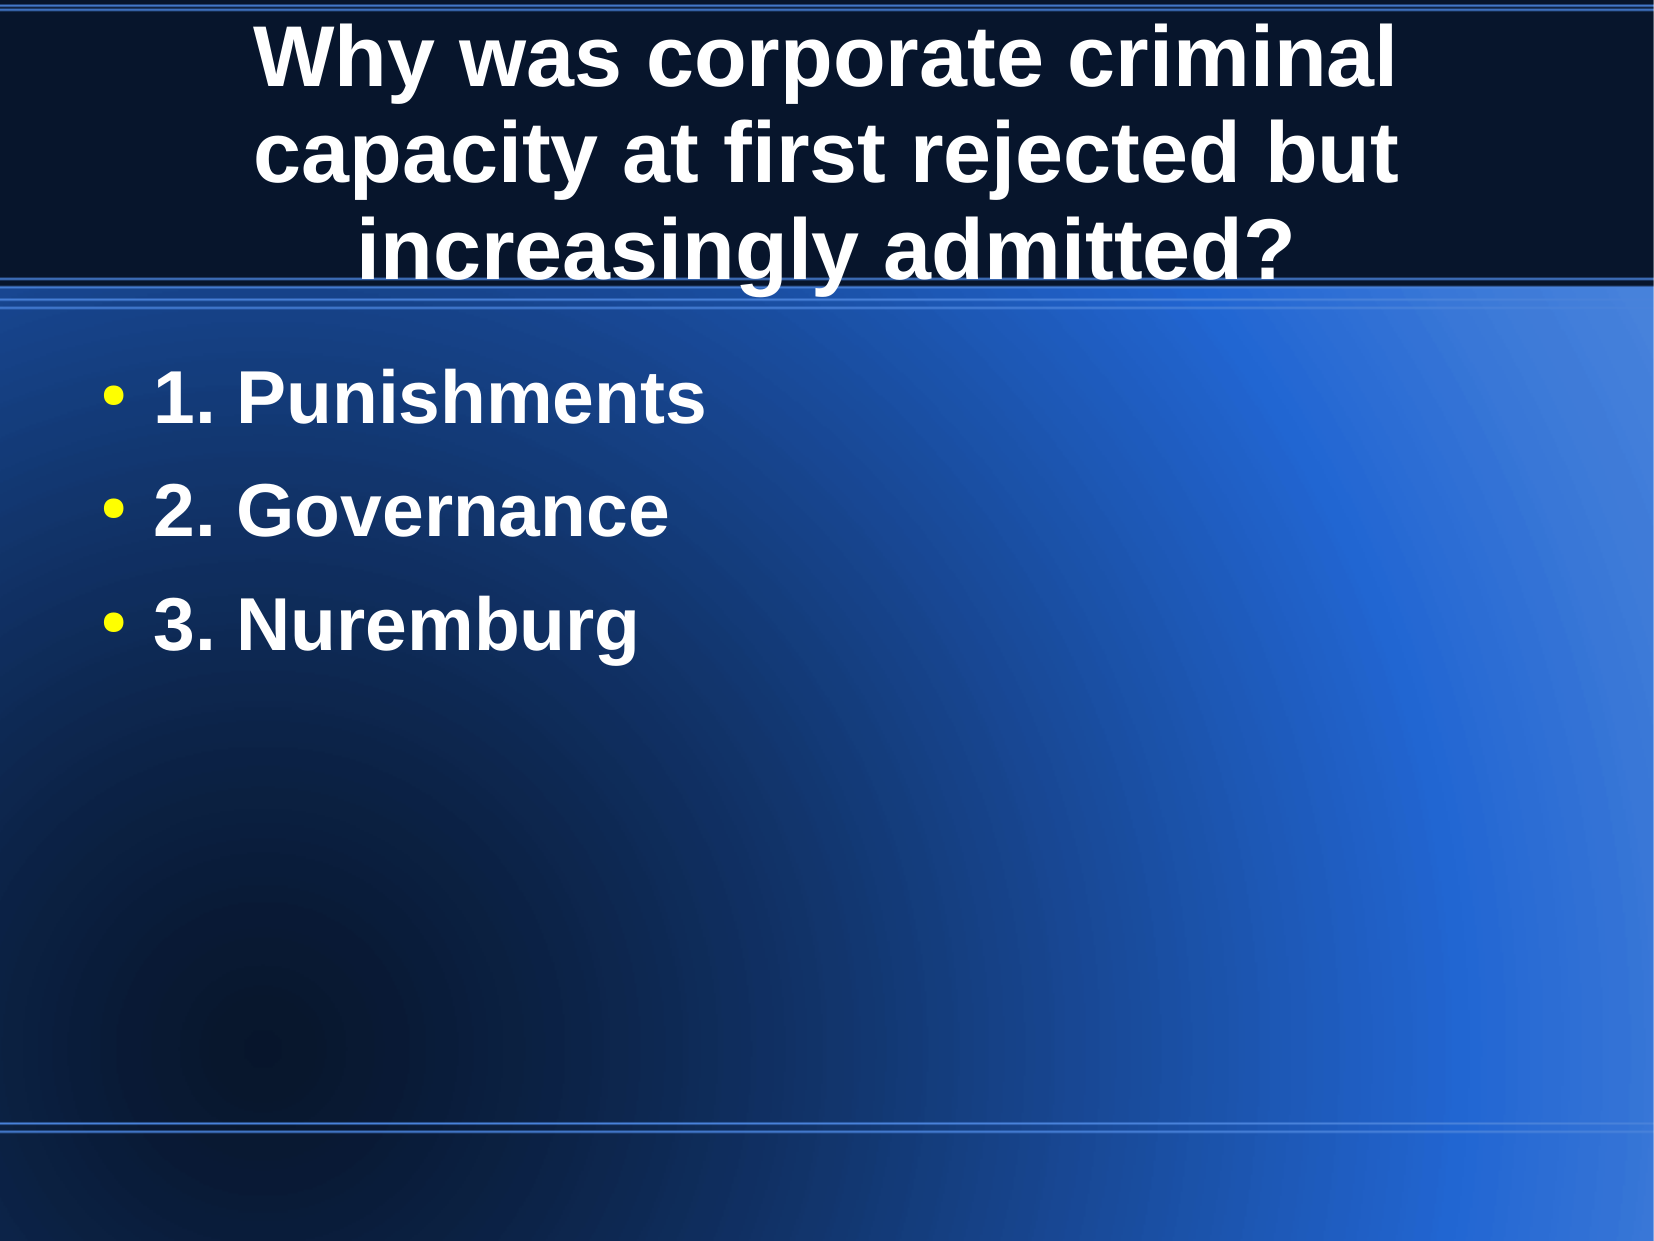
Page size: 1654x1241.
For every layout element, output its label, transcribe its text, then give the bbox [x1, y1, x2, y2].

title Why was corporate criminal capacity at first rejected but increasingly admitted? [82, 8, 1571, 298]
picture [0, 0, 1654, 1241]
list 1. Punishments 2. Governance 3. Nuremburg [82, 355, 1571, 1058]
